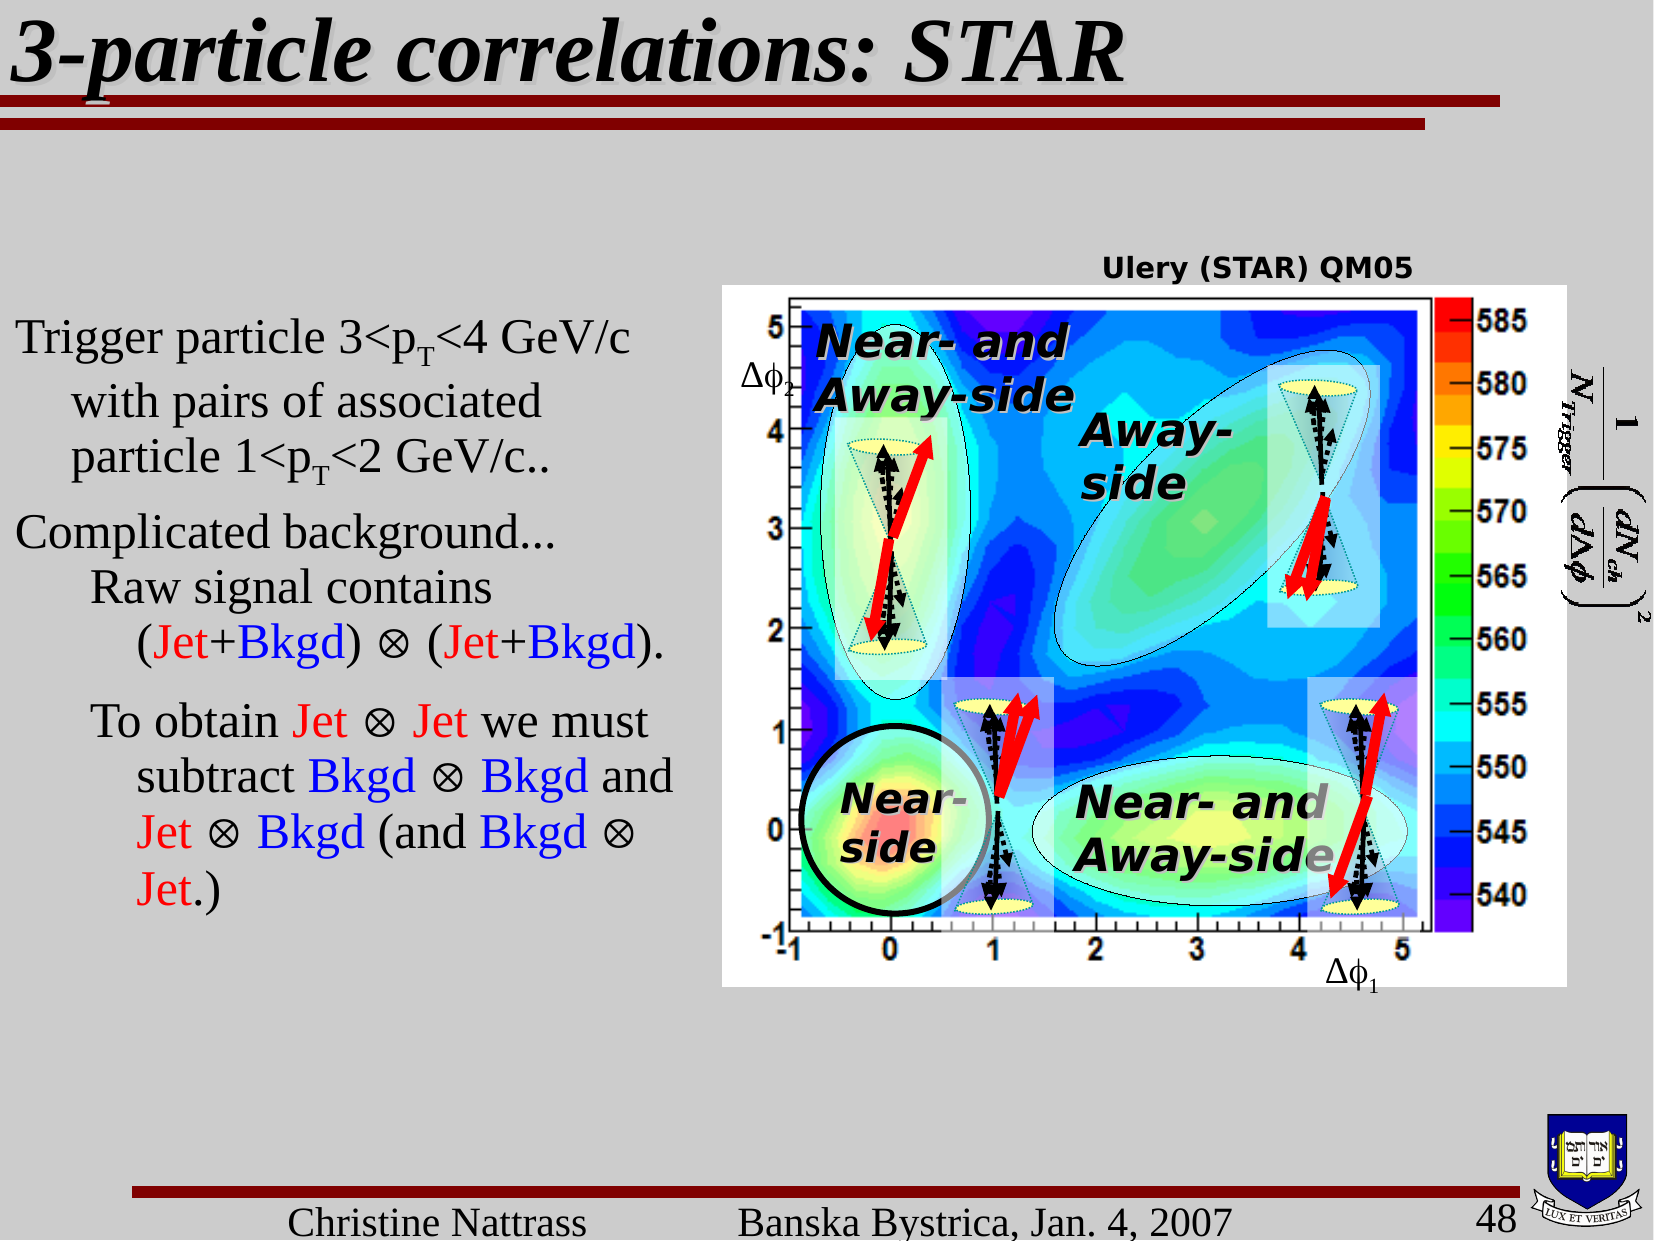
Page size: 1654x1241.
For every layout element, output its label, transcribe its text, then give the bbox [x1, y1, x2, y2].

text_box Δ1 [1310, 942, 1395, 1006]
list Trigger particle 3<pT<4 GeV/c with pairs of associated particle 1<pT<2 GeV/c.. Complicated background... Raw signal contains (Jet+Bkgd)  (Jet+Bkgd). To obtain Jet  Jet we must subtract Bkgd  Bkgd and Jet  Bkgd (and Bkgd  Jet.)‏ [0, 301, 713, 1041]
text_box Near- and Away-side [800, 308, 1091, 430]
text_box Ulery (STAR) QM05 [1086, 244, 1471, 294]
text_box Away- side [1065, 396, 1250, 518]
picture [722, 285, 1654, 987]
text_box Δ2 [725, 346, 800, 410]
text_box Near- side [825, 767, 941, 880]
text_box [801, 417, 1060, 940]
title 3-particle correlations: STAR [11, 0, 1512, 154]
text_box Near- and Away-side [1060, 768, 1307, 891]
text_box [1111, 677, 1420, 940]
text_box [1054, 350, 1380, 667]
picture [1530, 1114, 1643, 1227]
